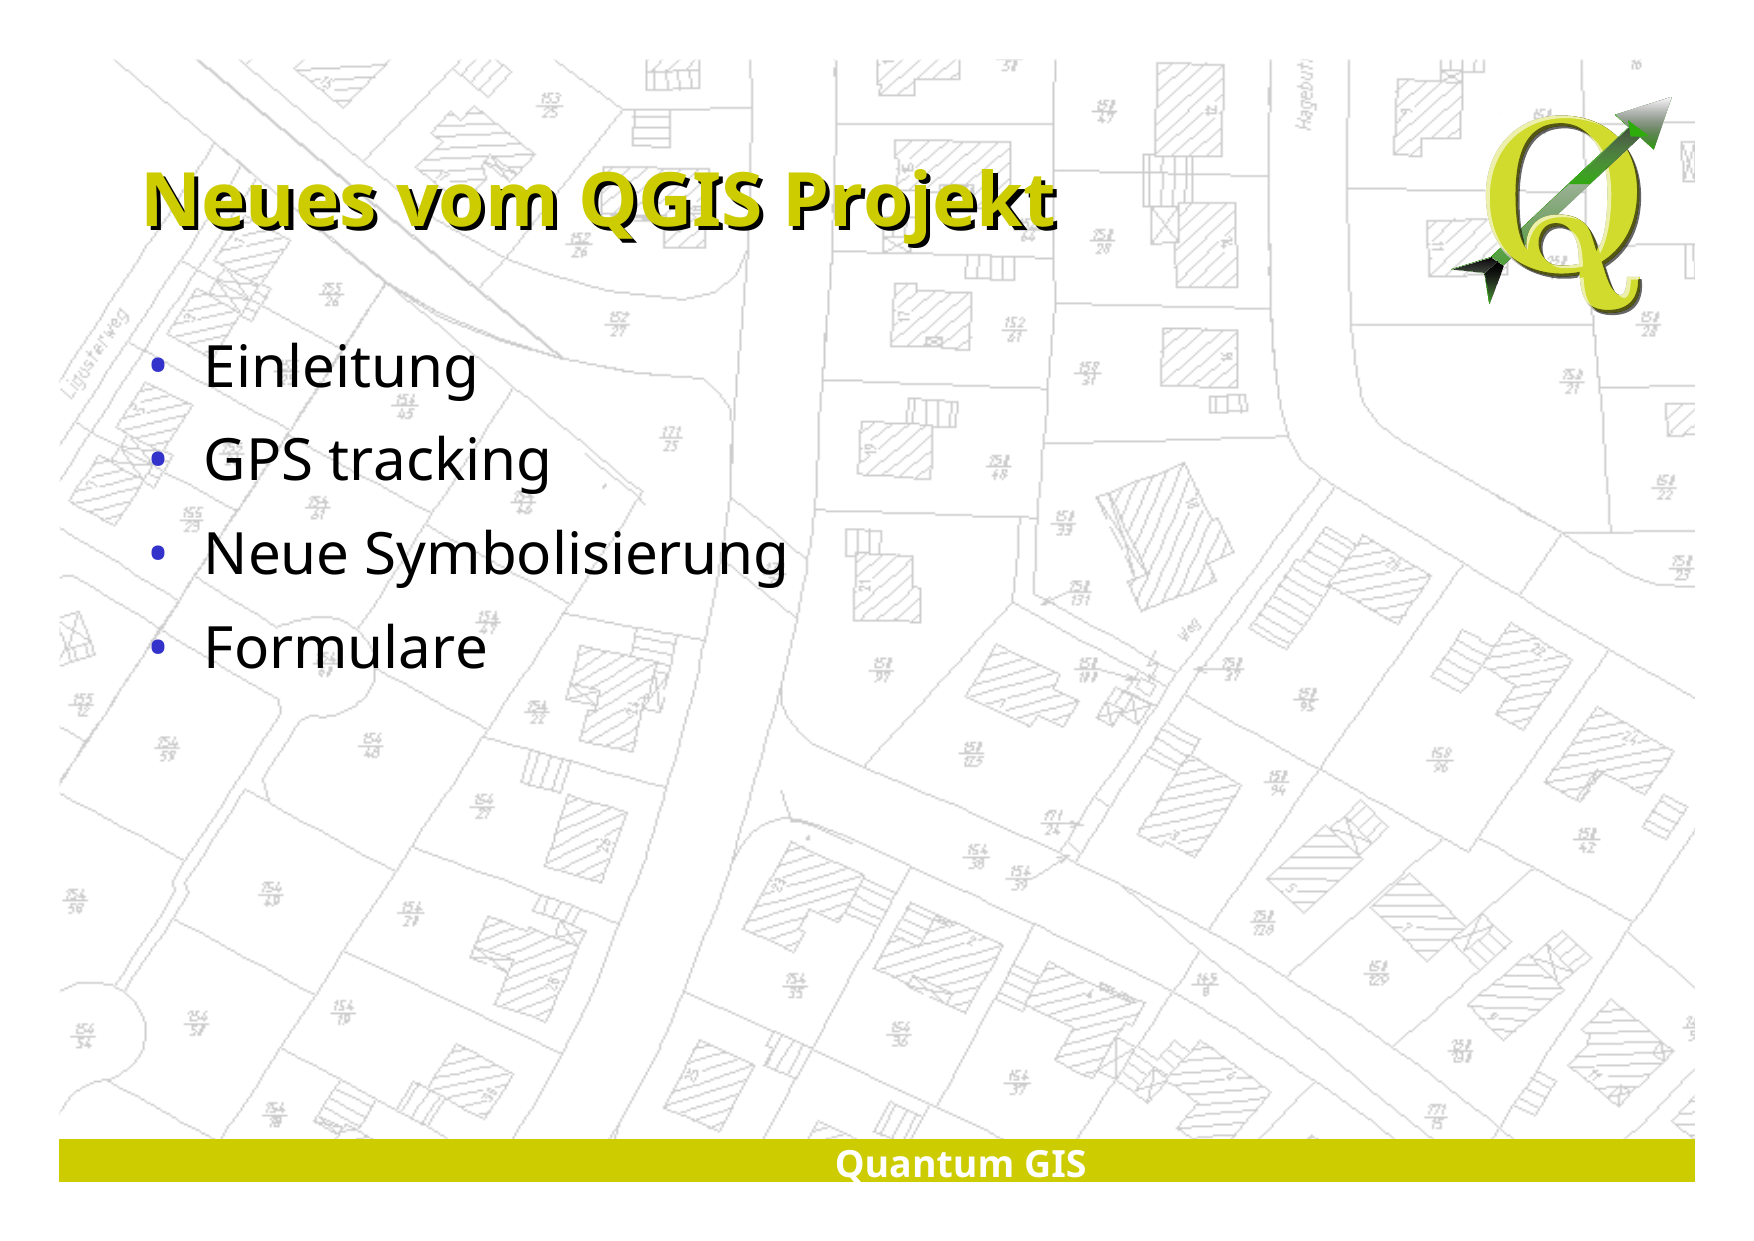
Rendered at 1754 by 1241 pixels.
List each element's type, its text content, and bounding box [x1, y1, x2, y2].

title Neues vom QGIS Projekt [140, 103, 1614, 292]
list Einleitung GPS tracking Neue Symbolisierung Formulare [147, 324, 1620, 1052]
